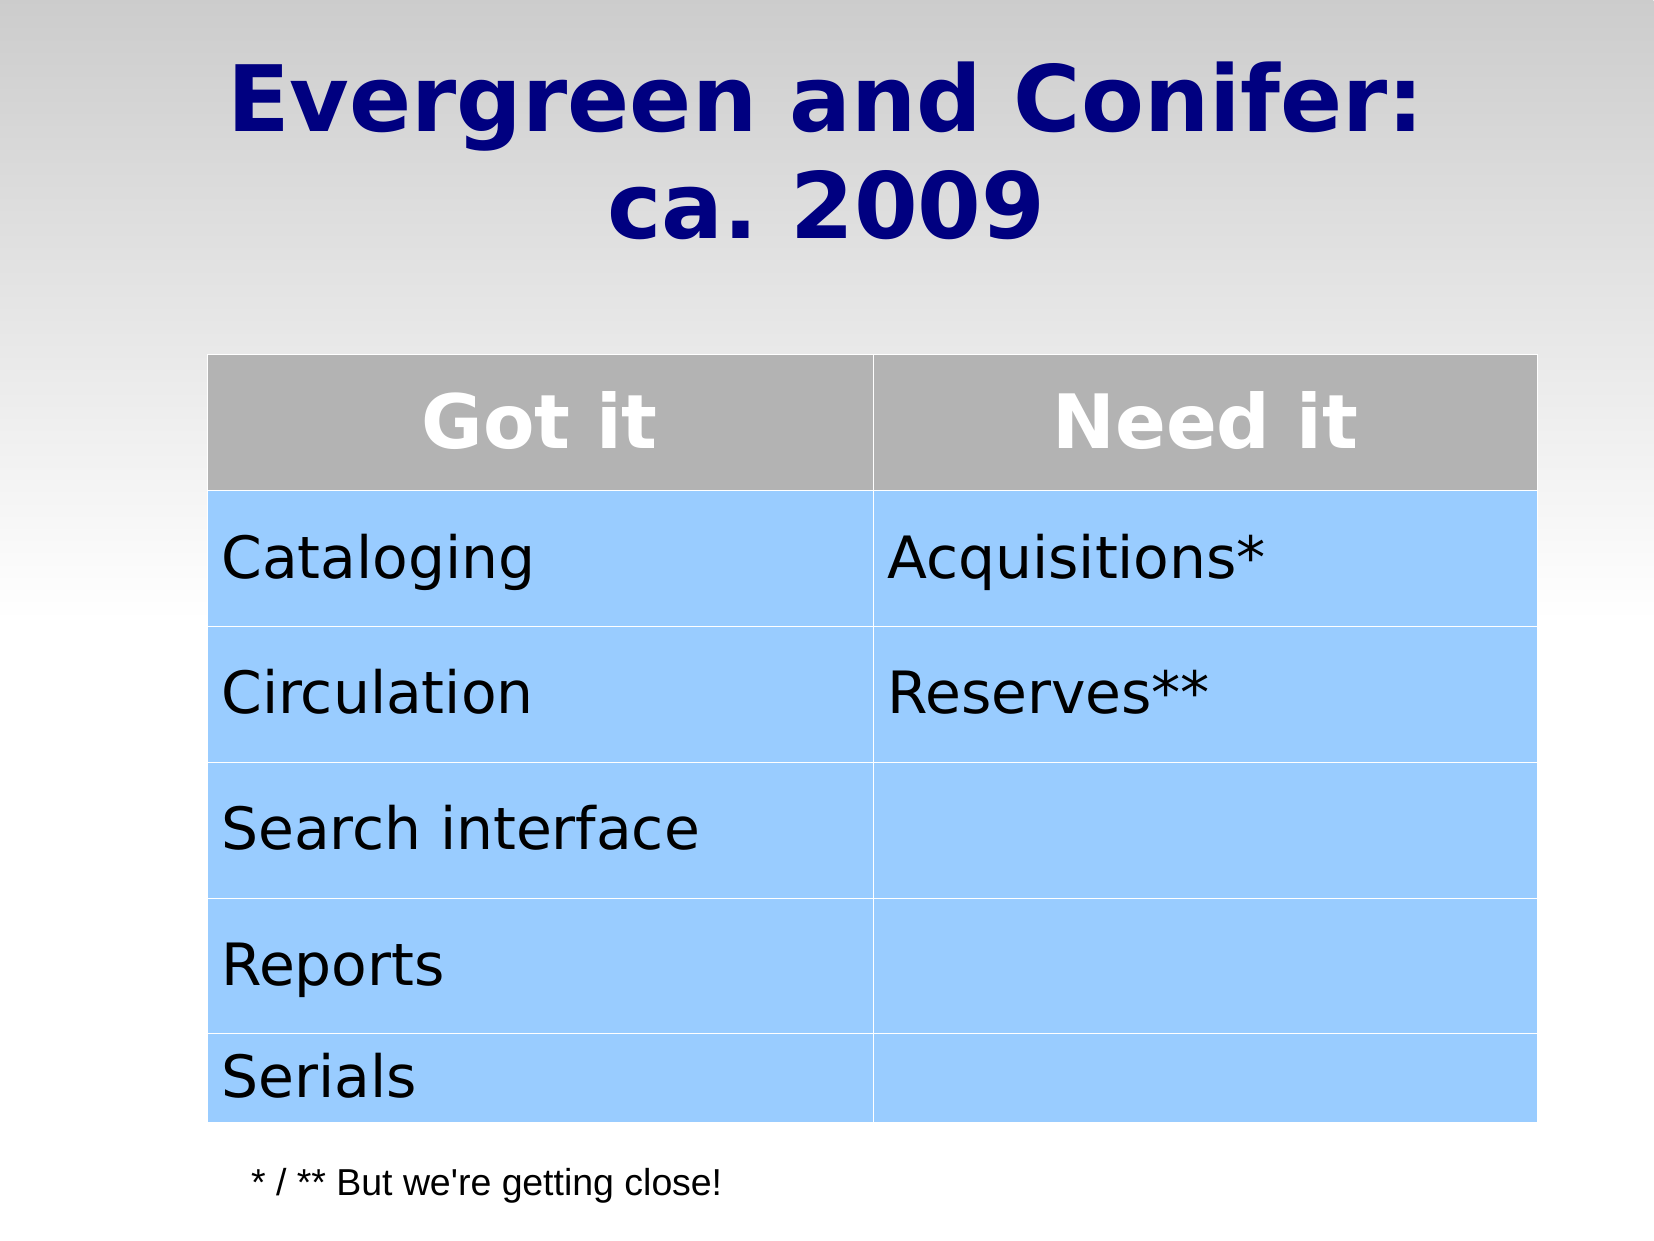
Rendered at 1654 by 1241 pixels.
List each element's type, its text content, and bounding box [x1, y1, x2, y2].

table_cell Cataloging [208, 491, 873, 626]
table_cell [874, 763, 1537, 898]
table_cell Reserves** [874, 627, 1537, 762]
table_cell Search interface [208, 763, 873, 898]
title Evergreen and Conifer: ca. 2009 [82, 45, 1571, 261]
table_cell [874, 899, 1537, 1033]
text_box [82, 290, 1571, 1109]
table_cell Circulation [208, 627, 873, 762]
table_header Need it [874, 355, 1537, 490]
text_box * / ** But we're getting close! [236, 1153, 1004, 1211]
table_header Got it [208, 355, 873, 490]
table_cell [874, 1034, 1537, 1122]
table_cell Acquisitions* [874, 491, 1537, 626]
table_cell Reports [208, 899, 873, 1033]
table_cell Serials [208, 1034, 873, 1122]
